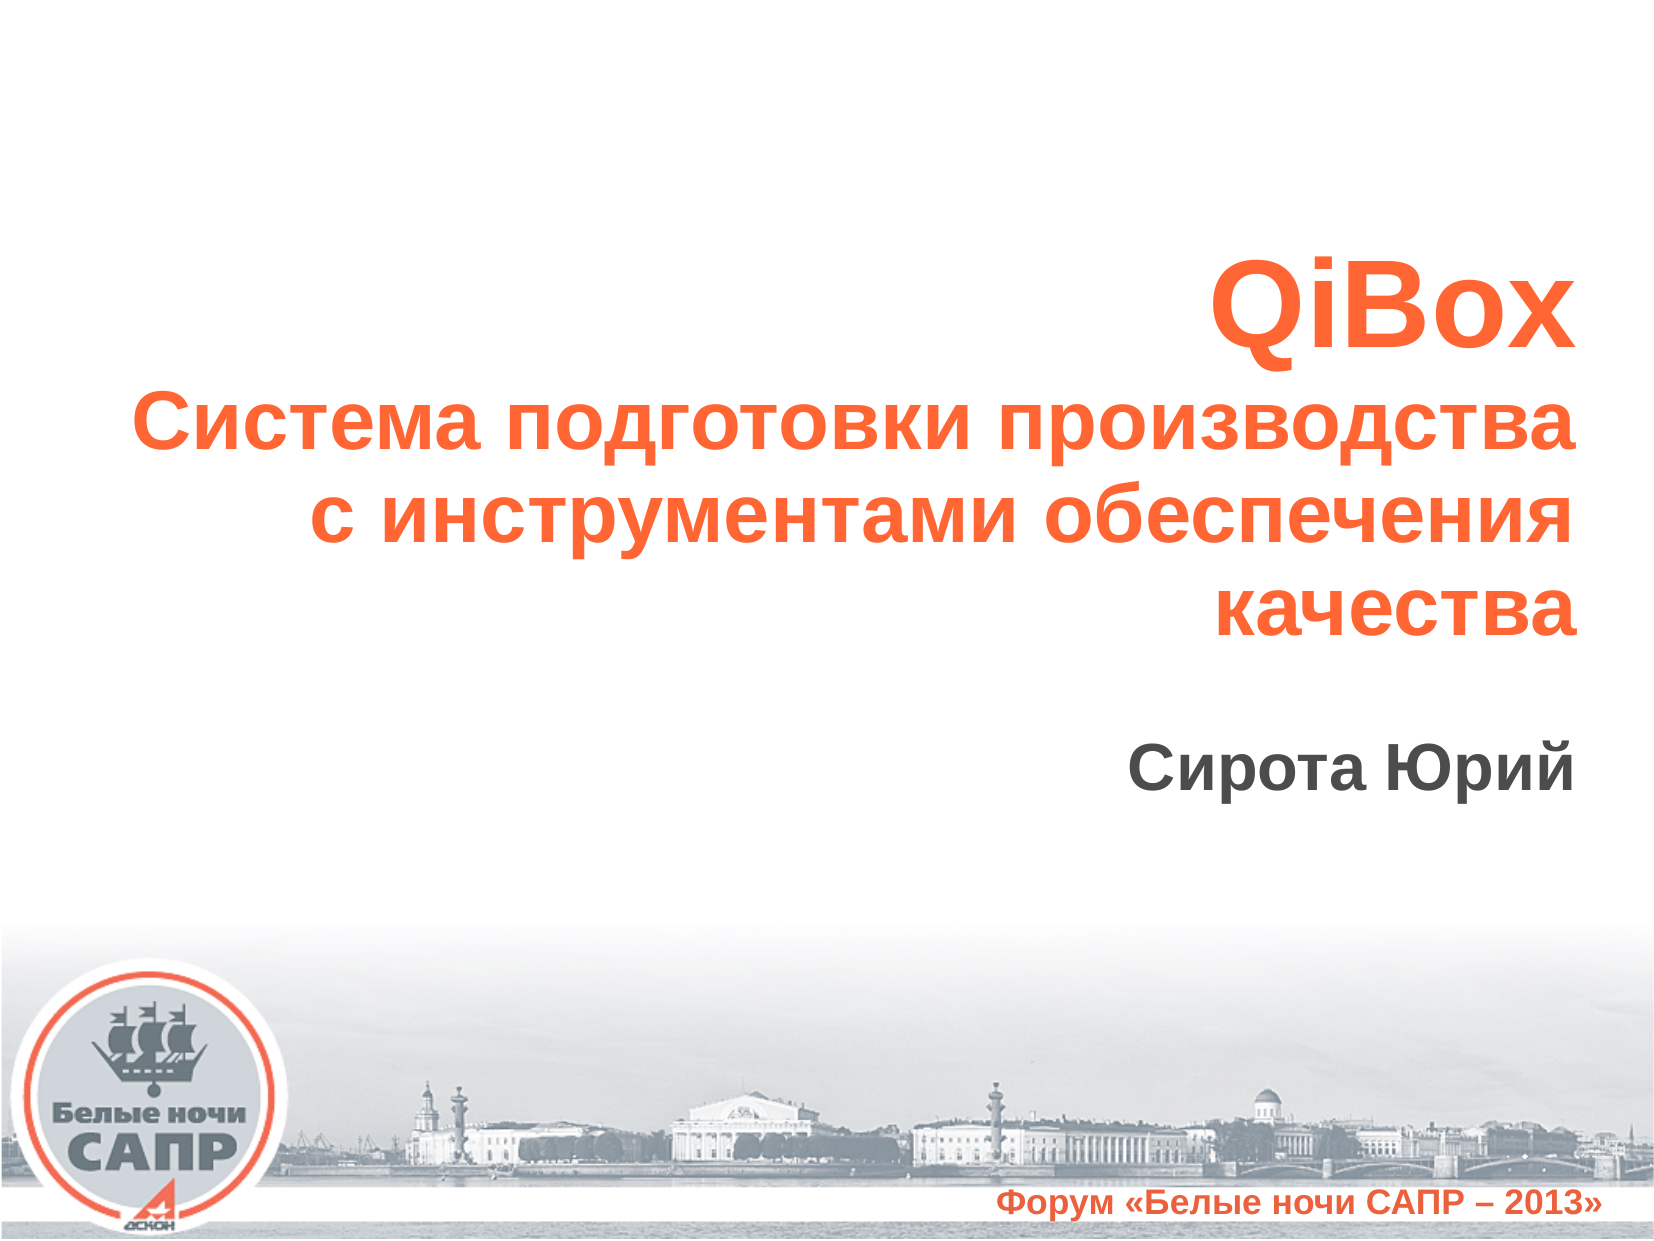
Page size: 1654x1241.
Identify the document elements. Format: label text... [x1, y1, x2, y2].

subtitle Сирота Юрий [501, 575, 1577, 960]
title QiBox Система подготовки производства с инструментами обеспечения качества [118, 234, 1577, 654]
text_box [442, 1151, 1477, 1223]
picture [1, 0, 1654, 1239]
